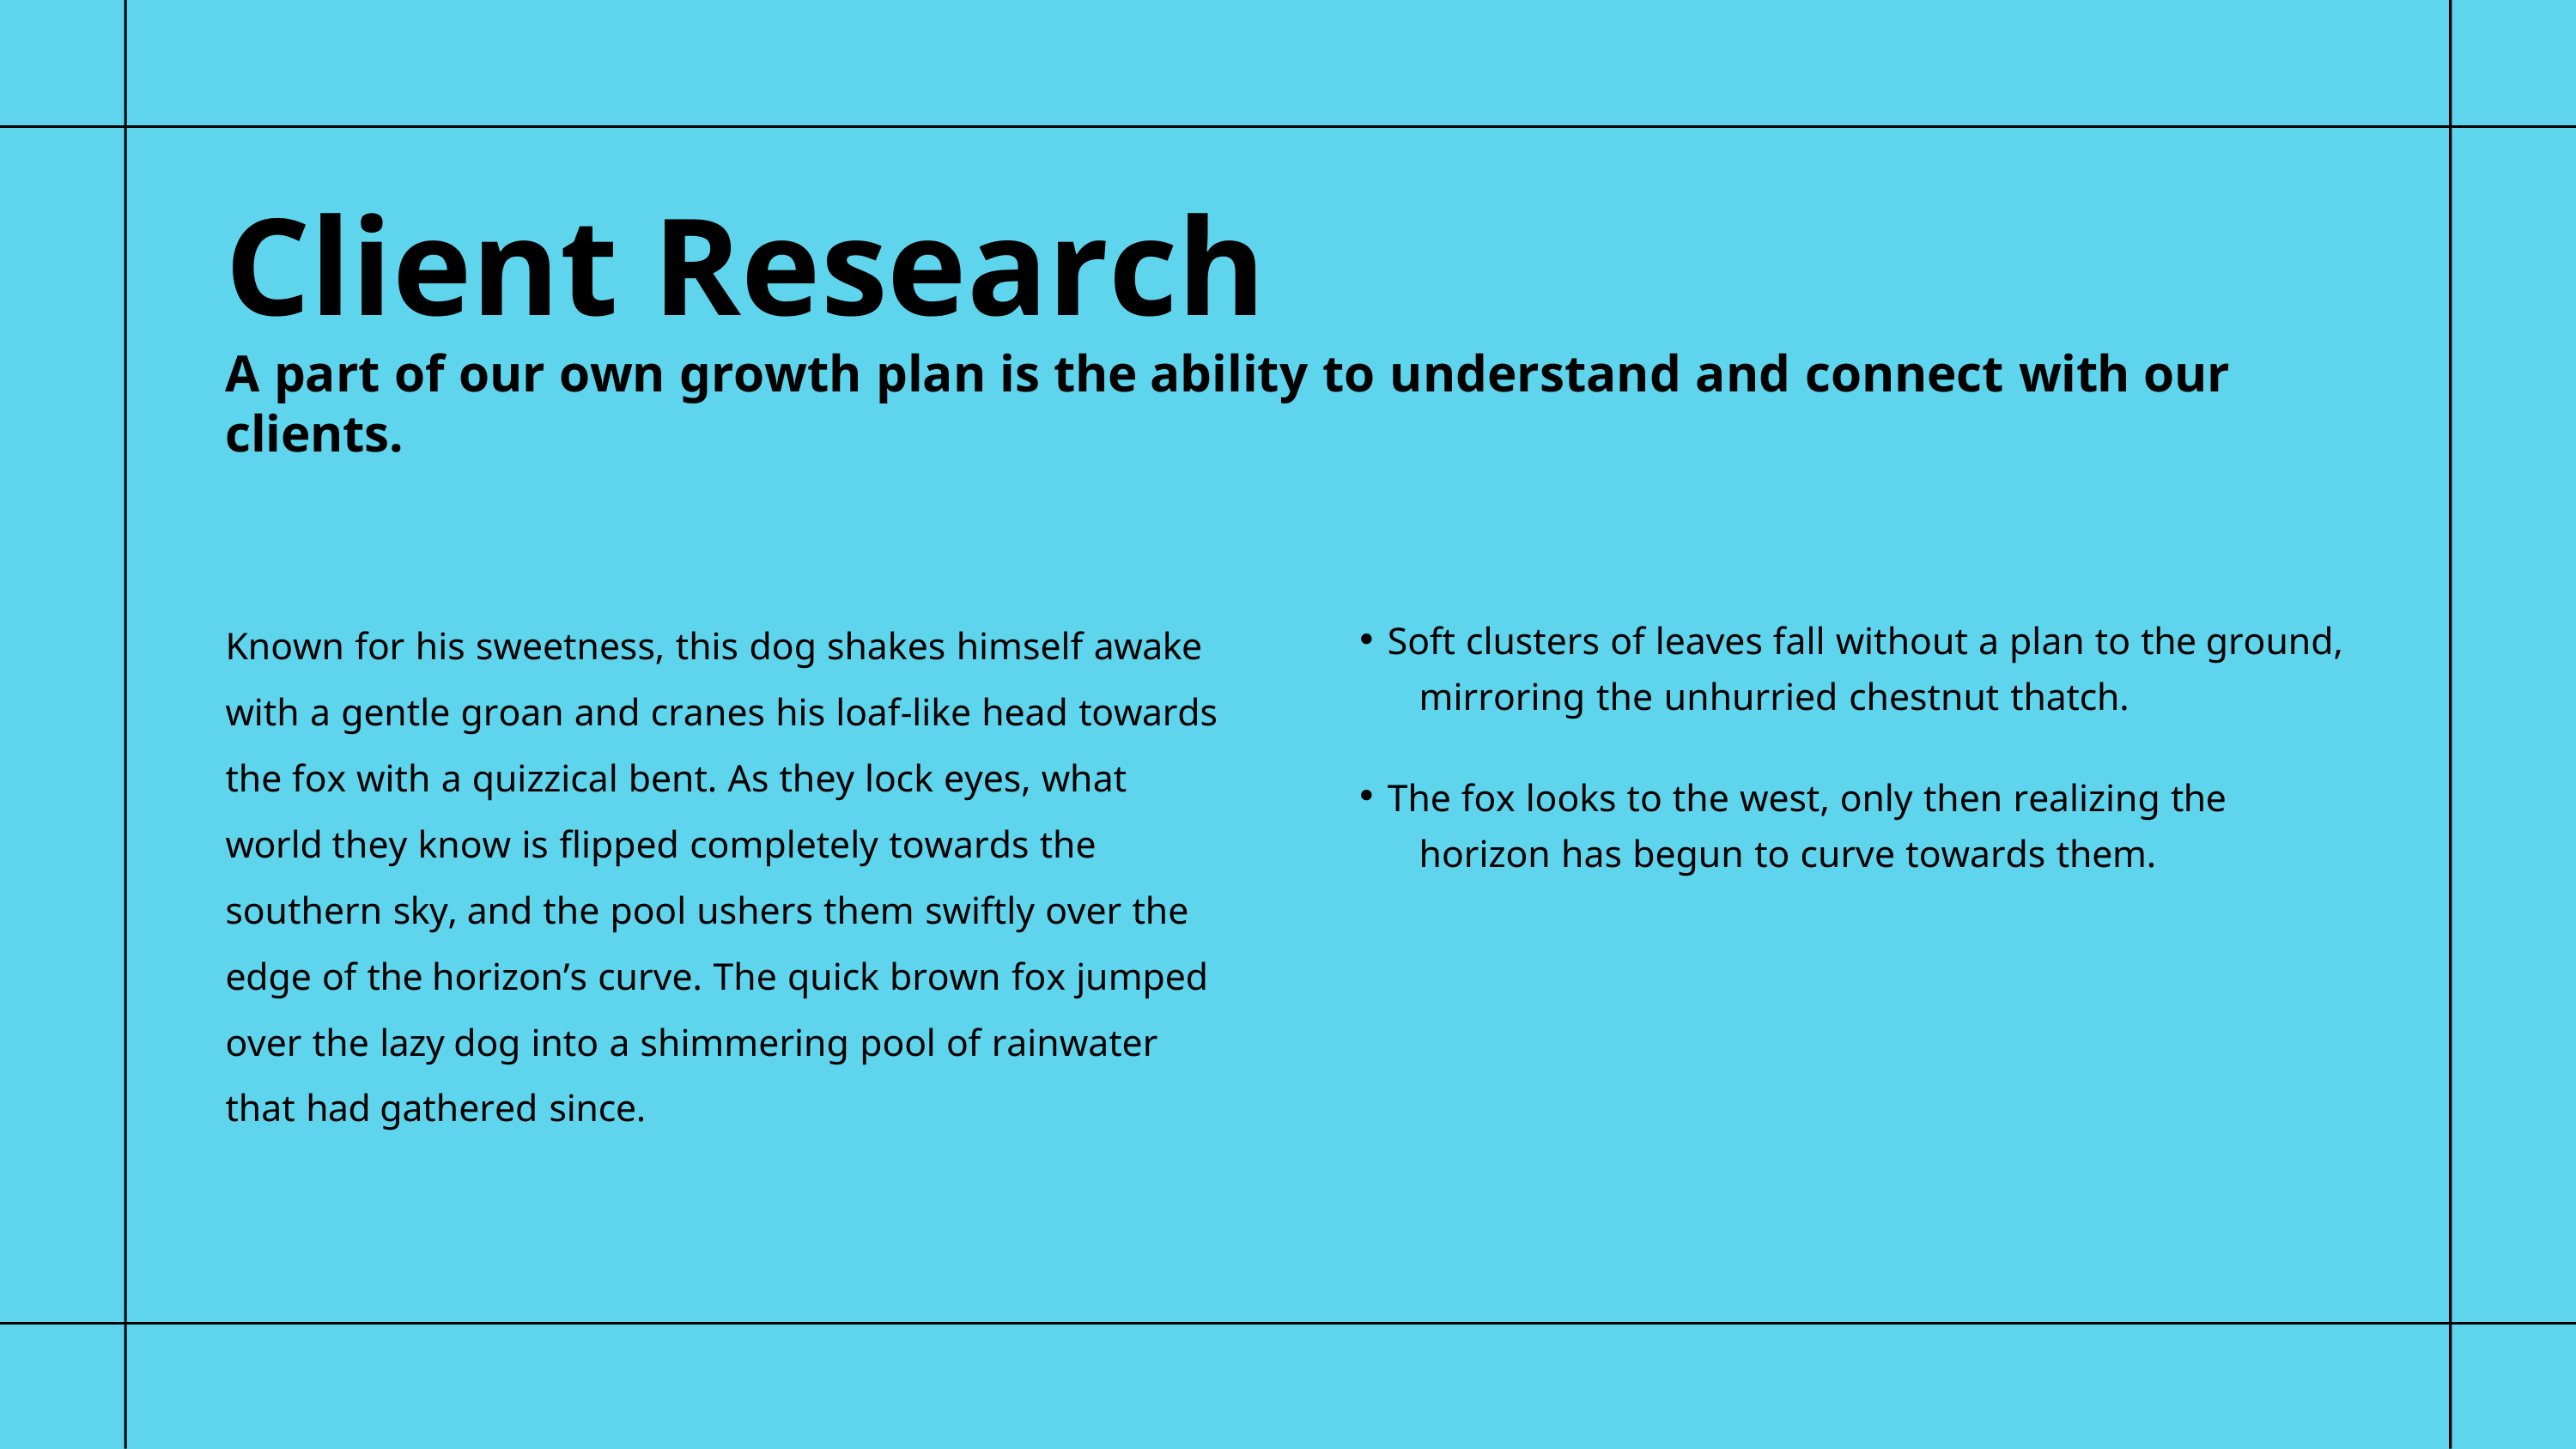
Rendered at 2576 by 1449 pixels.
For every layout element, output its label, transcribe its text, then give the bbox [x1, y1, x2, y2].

list Known for his sweetness, this dog shakes himself awake with a gentle groan and cranes his loaf-like head towards the fox with a quizzical bent. As they lock eyes, what world they know is flipped completely towards the southern sky, and the pool ushers them swiftly over the edge of the horizon’s curve. The quick brown fox jumped over the lazy dog into a shimmering pool of rainwater that had gathered since. [225, 601, 1224, 1160]
text_box Soft clusters of leaves fall without a plan to the ground, mirroring the unhurried chestnut thatch. The fox looks to the west, only then realizing the horizon has begun to curve towards them. [1352, 606, 2351, 1165]
title Client Research A part of our own growth plan is the ability to understand and connect with our clients. [225, 180, 2351, 465]
